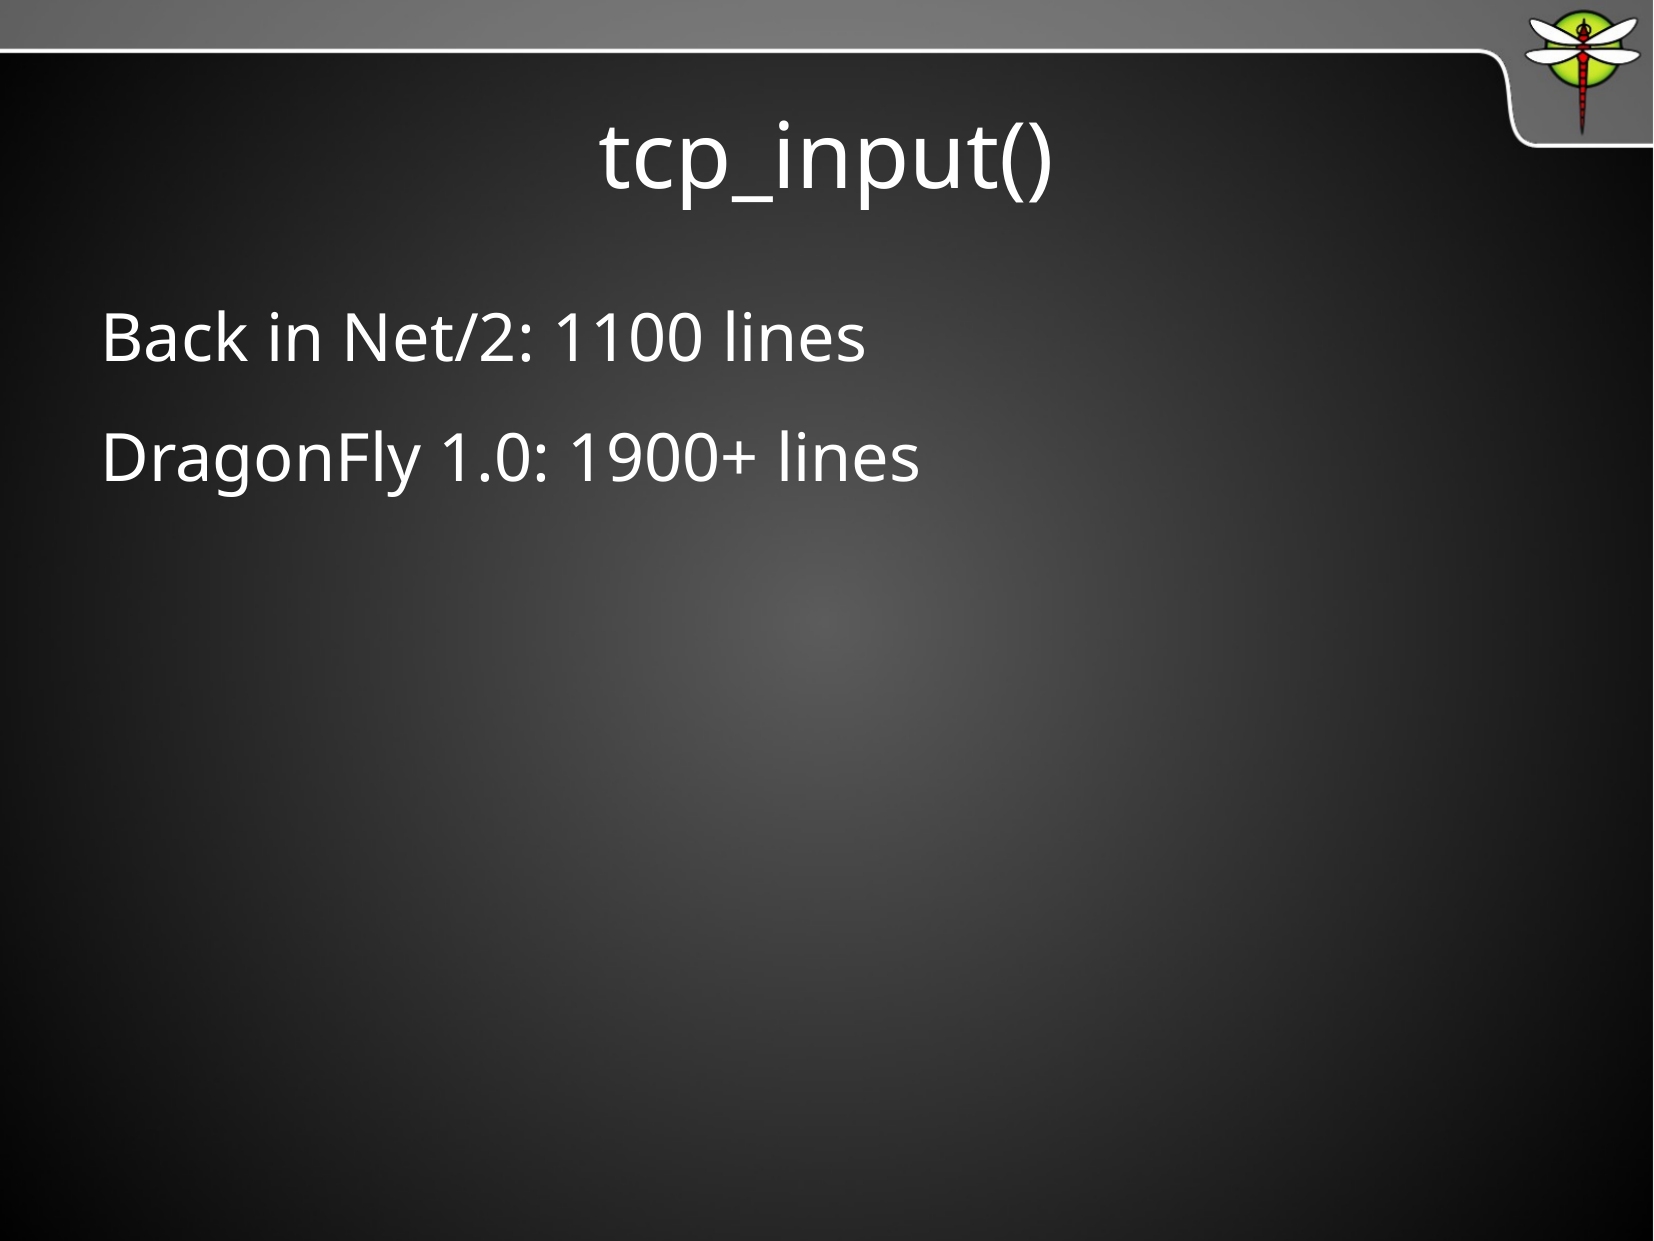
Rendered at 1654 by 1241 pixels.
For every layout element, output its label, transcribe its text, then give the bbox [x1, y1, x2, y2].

list Back in Net/2: 1100 lines DragonFly 1.0: 1900+ lines [82, 290, 1571, 1094]
picture [0, 0, 1654, 1241]
title tcp_input() [82, 56, 1571, 250]
